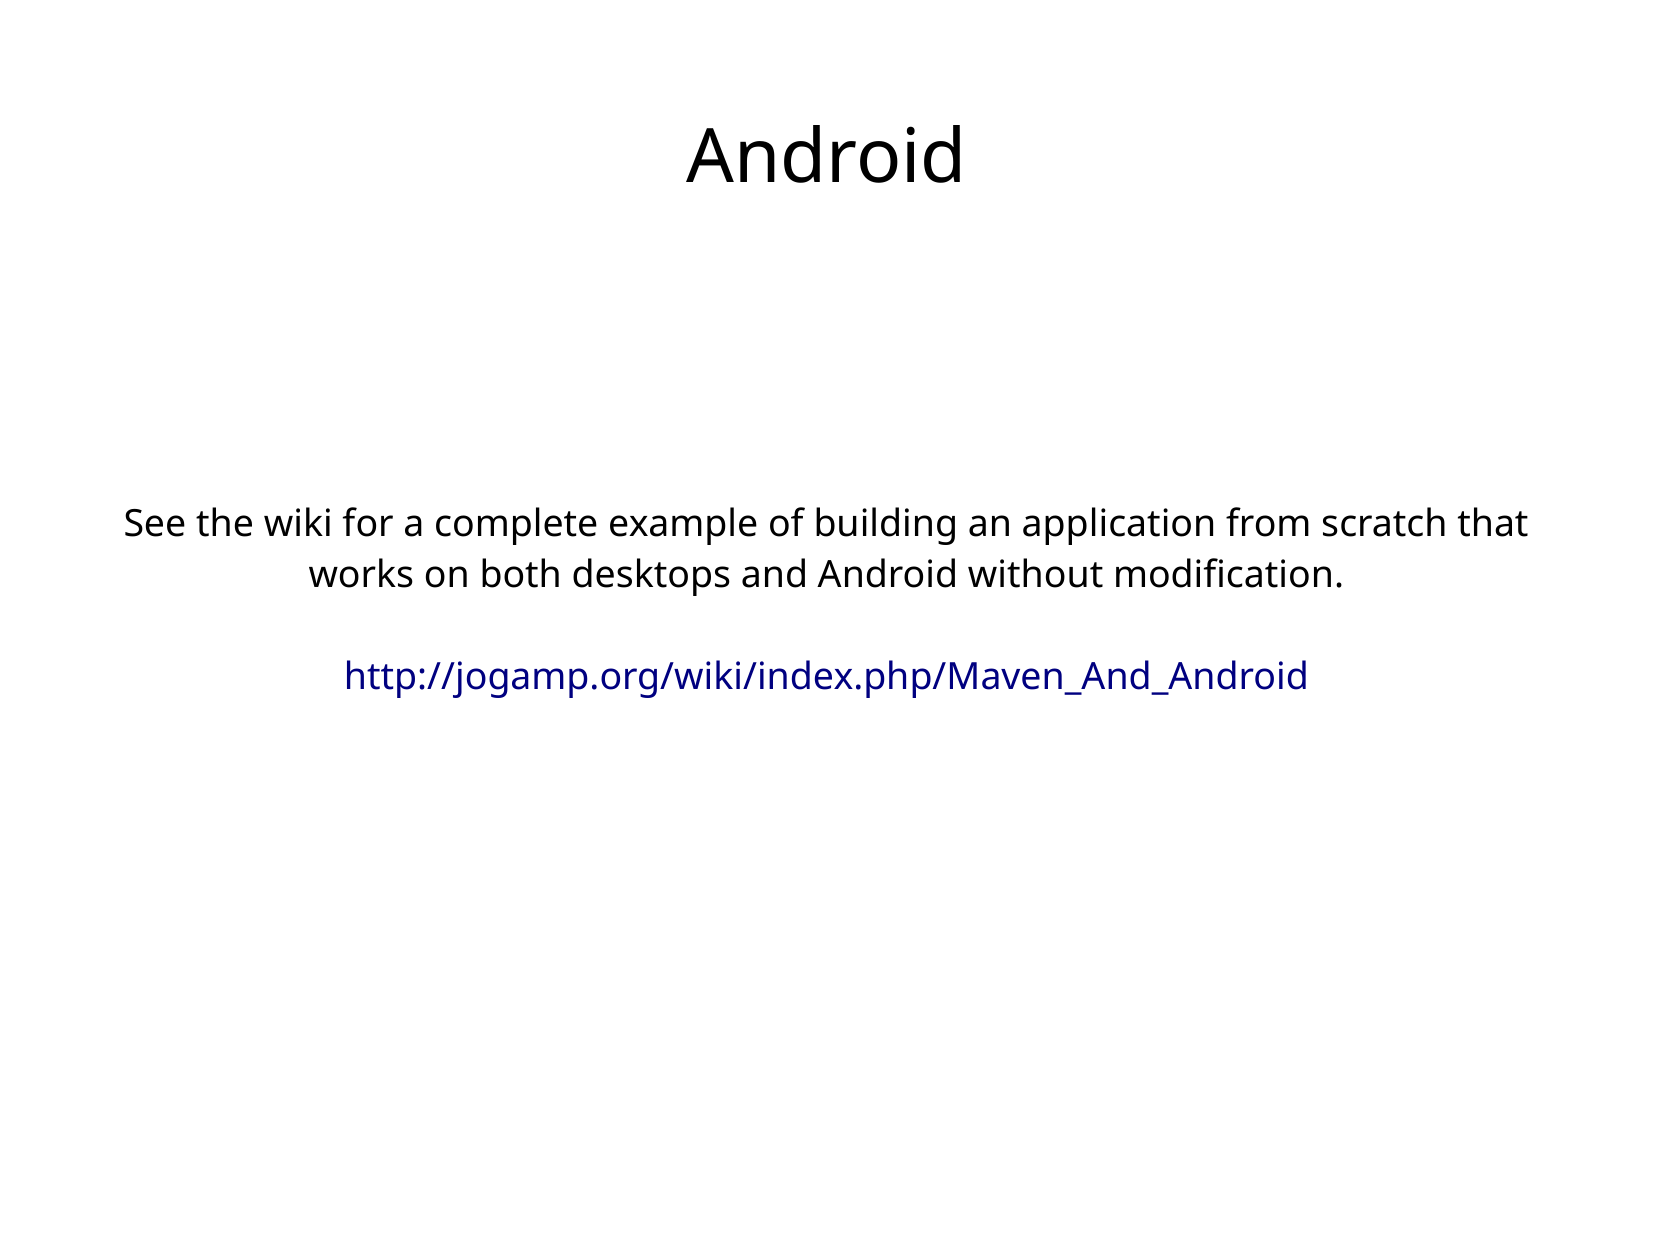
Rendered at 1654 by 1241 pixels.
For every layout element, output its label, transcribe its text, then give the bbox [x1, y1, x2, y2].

subtitle See the wiki for a complete example of building an application from scratch that works on both desktops and Android without modification. http://jogamp.org/wiki/index.php/Maven_And_Android [82, 290, 1571, 1010]
title Android [82, 49, 1571, 257]
